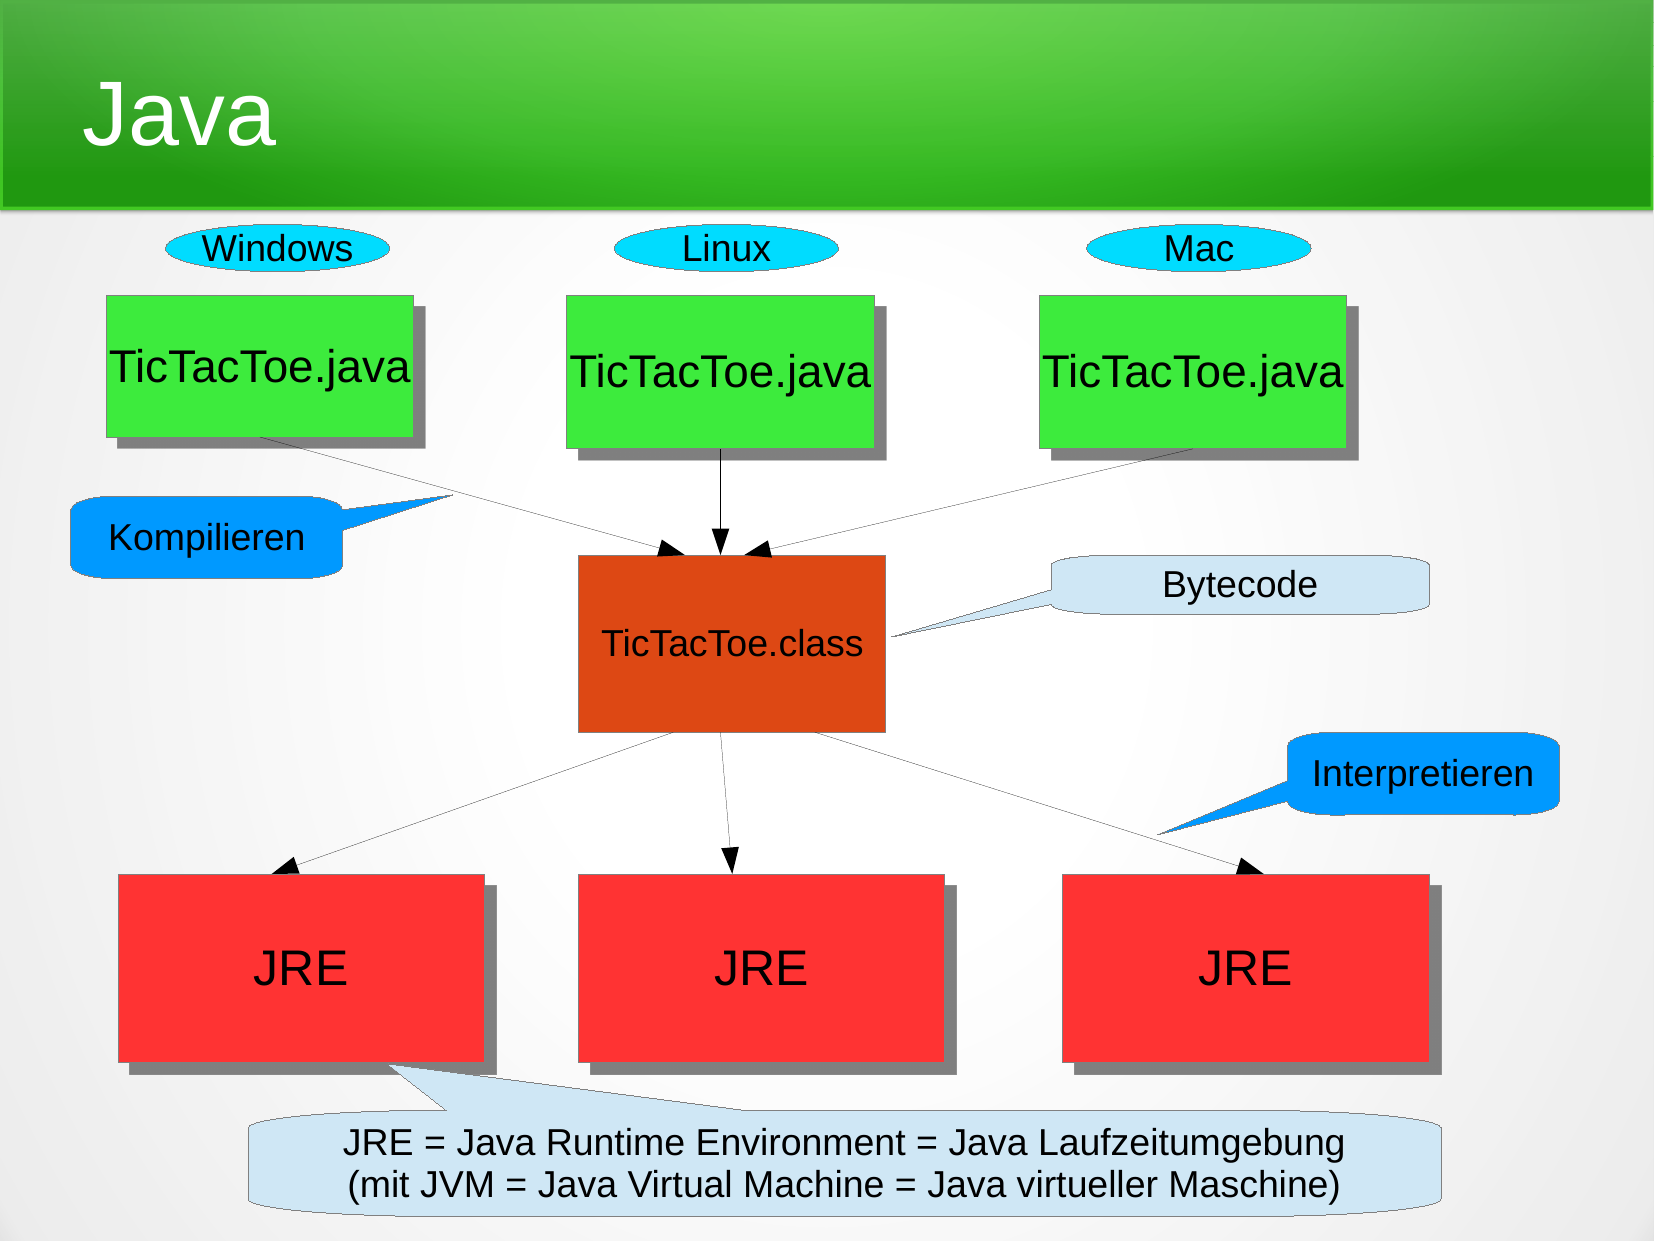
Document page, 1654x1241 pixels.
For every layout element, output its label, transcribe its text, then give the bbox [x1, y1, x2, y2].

title Java [82, 49, 1571, 179]
text_box Linux [614, 224, 839, 272]
text_box TicTacToe.java [566, 295, 875, 449]
text_box Mac [1086, 224, 1312, 272]
text_box Kompilieren [70, 494, 453, 579]
text_box Bytecode [891, 555, 1430, 637]
text_box JRE [1062, 874, 1430, 1063]
text_box Windows [165, 224, 390, 272]
text_box Interpretieren [1157, 732, 1560, 835]
text_box JRE = Java Runtime Environment = Java Laufzeitumgebung (mit JVM = Java Virtual Machine = Java virtueller Maschine) [248, 1063, 1442, 1217]
text_box JRE [118, 874, 485, 1063]
text_box TicTacToe.java [1039, 295, 1347, 449]
text_box JRE [578, 874, 945, 1063]
text_box TicTacToe.java [106, 295, 414, 438]
text_box TicTacToe.class [578, 555, 886, 733]
